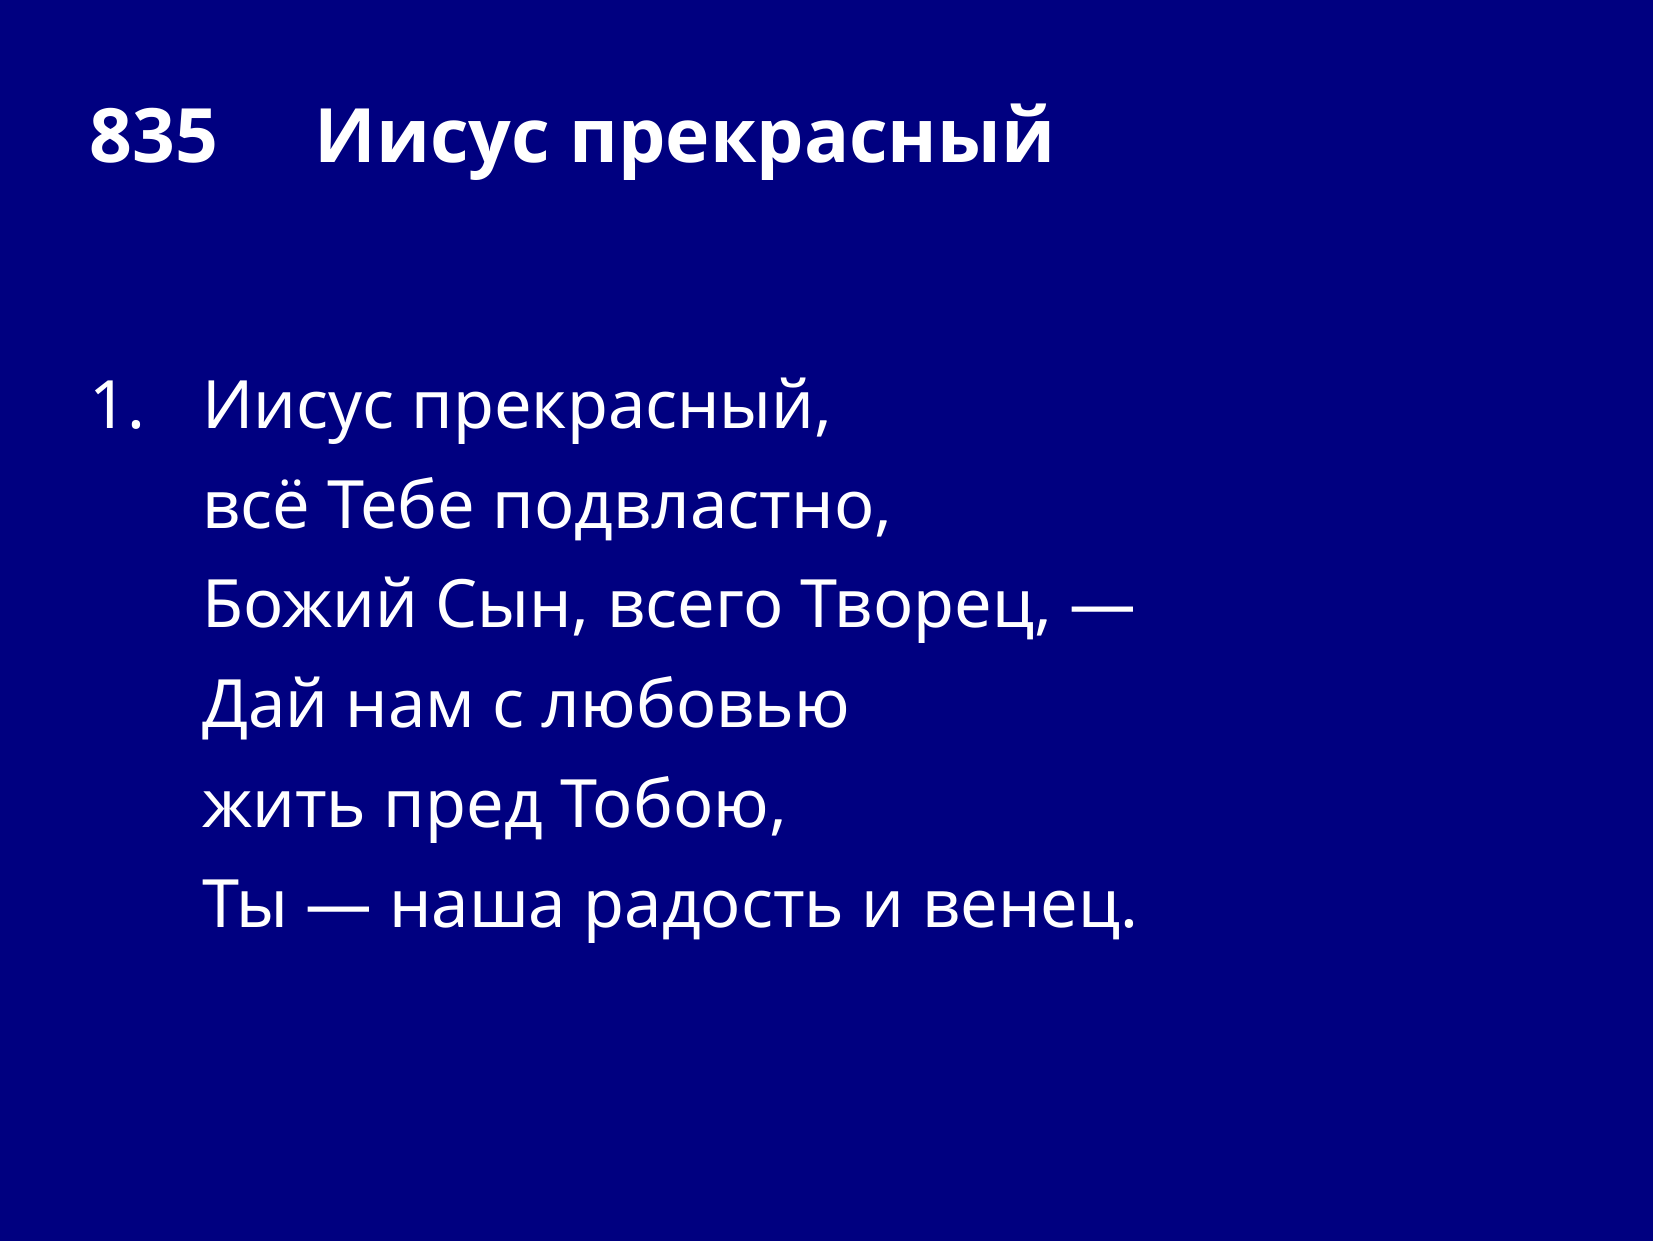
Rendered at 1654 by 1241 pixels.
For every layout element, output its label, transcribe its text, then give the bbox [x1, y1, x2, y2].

text_box 1. Иисус прекрасный, всё Тебе подвластно, Божий Сын, всего Творец, — Дай нам с любовью жить пред Тобою, Ты — наша радость и венец. [75, 188, 1576, 1163]
text_box 835 Иисус прекрасный [75, 75, 1576, 188]
